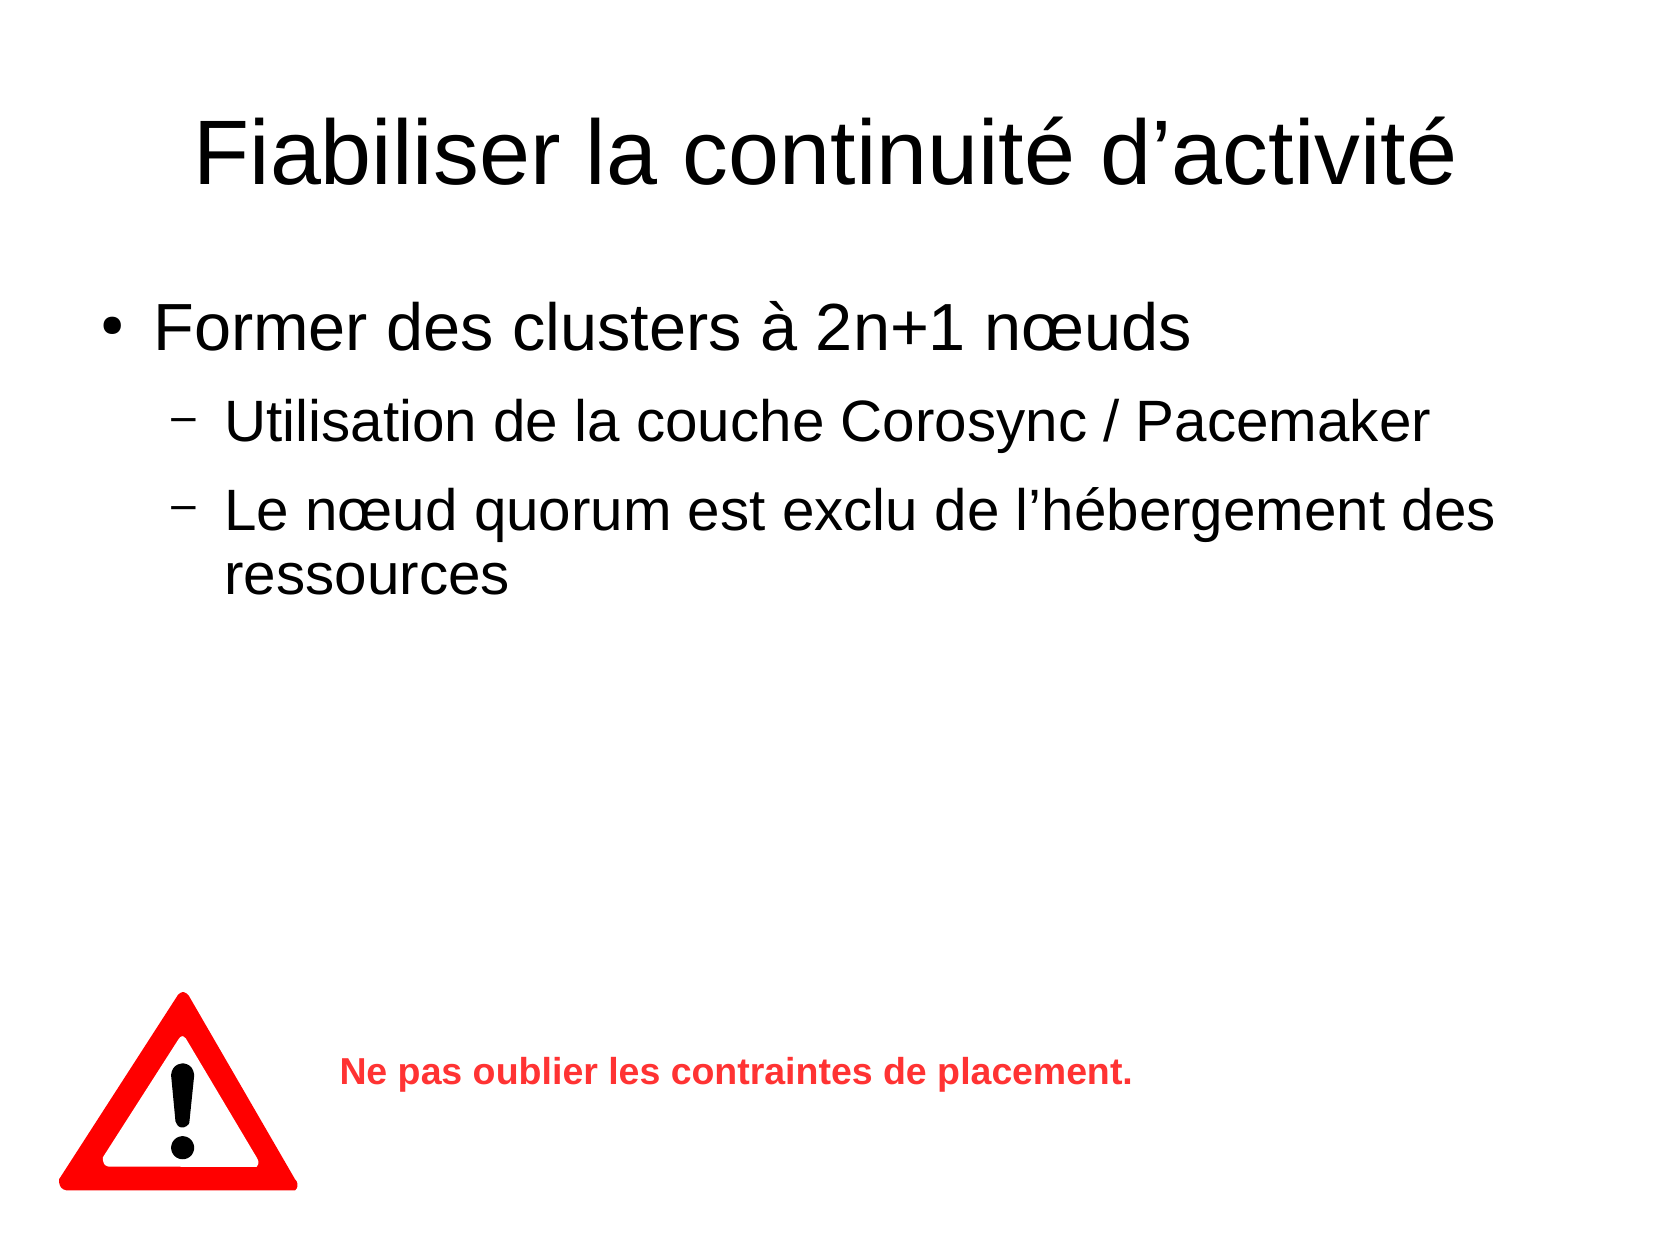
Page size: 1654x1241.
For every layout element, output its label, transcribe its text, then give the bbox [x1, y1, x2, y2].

list Former des clusters à 2n+1 nœuds Utilisation de la couche Corosync / Pacemaker Le nœud quorum est exclu de l’hébergement des ressources [82, 290, 1571, 1010]
picture [59, 992, 298, 1191]
text_box Ne pas oublier les contraintes de placement. [324, 1043, 1654, 1146]
title Fiabiliser la continuité d’activité [82, 49, 1571, 257]
